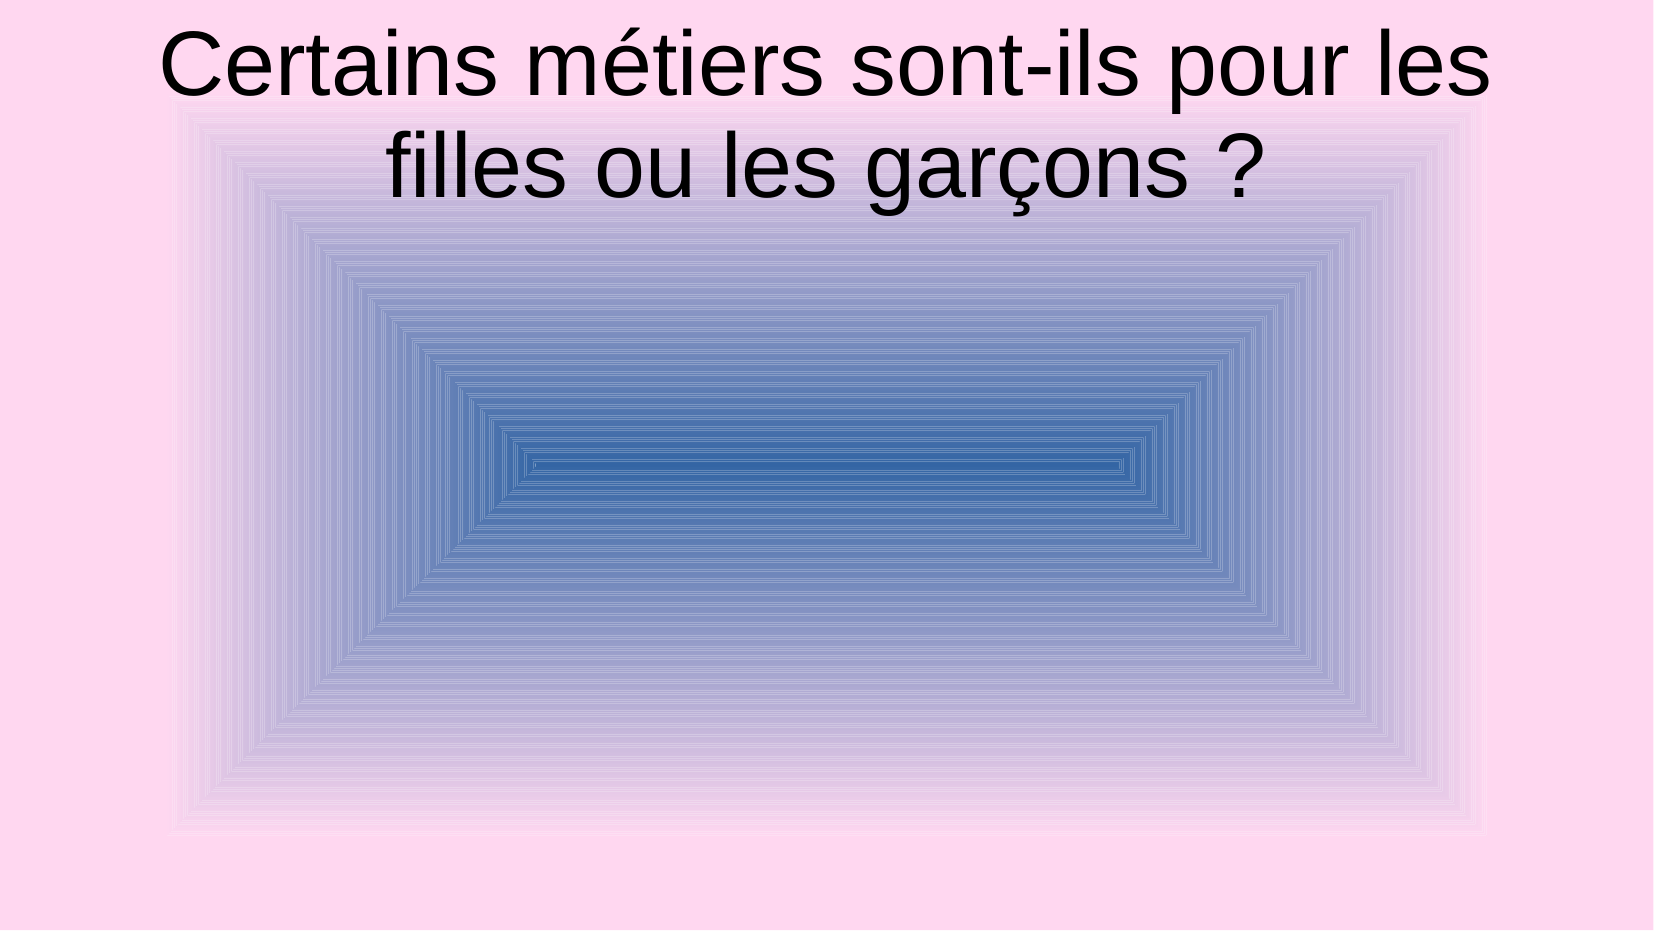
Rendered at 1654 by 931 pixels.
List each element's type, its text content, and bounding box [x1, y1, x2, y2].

title Certains métiers sont-ils pour les filles ou les garçons ? [82, 12, 1571, 218]
